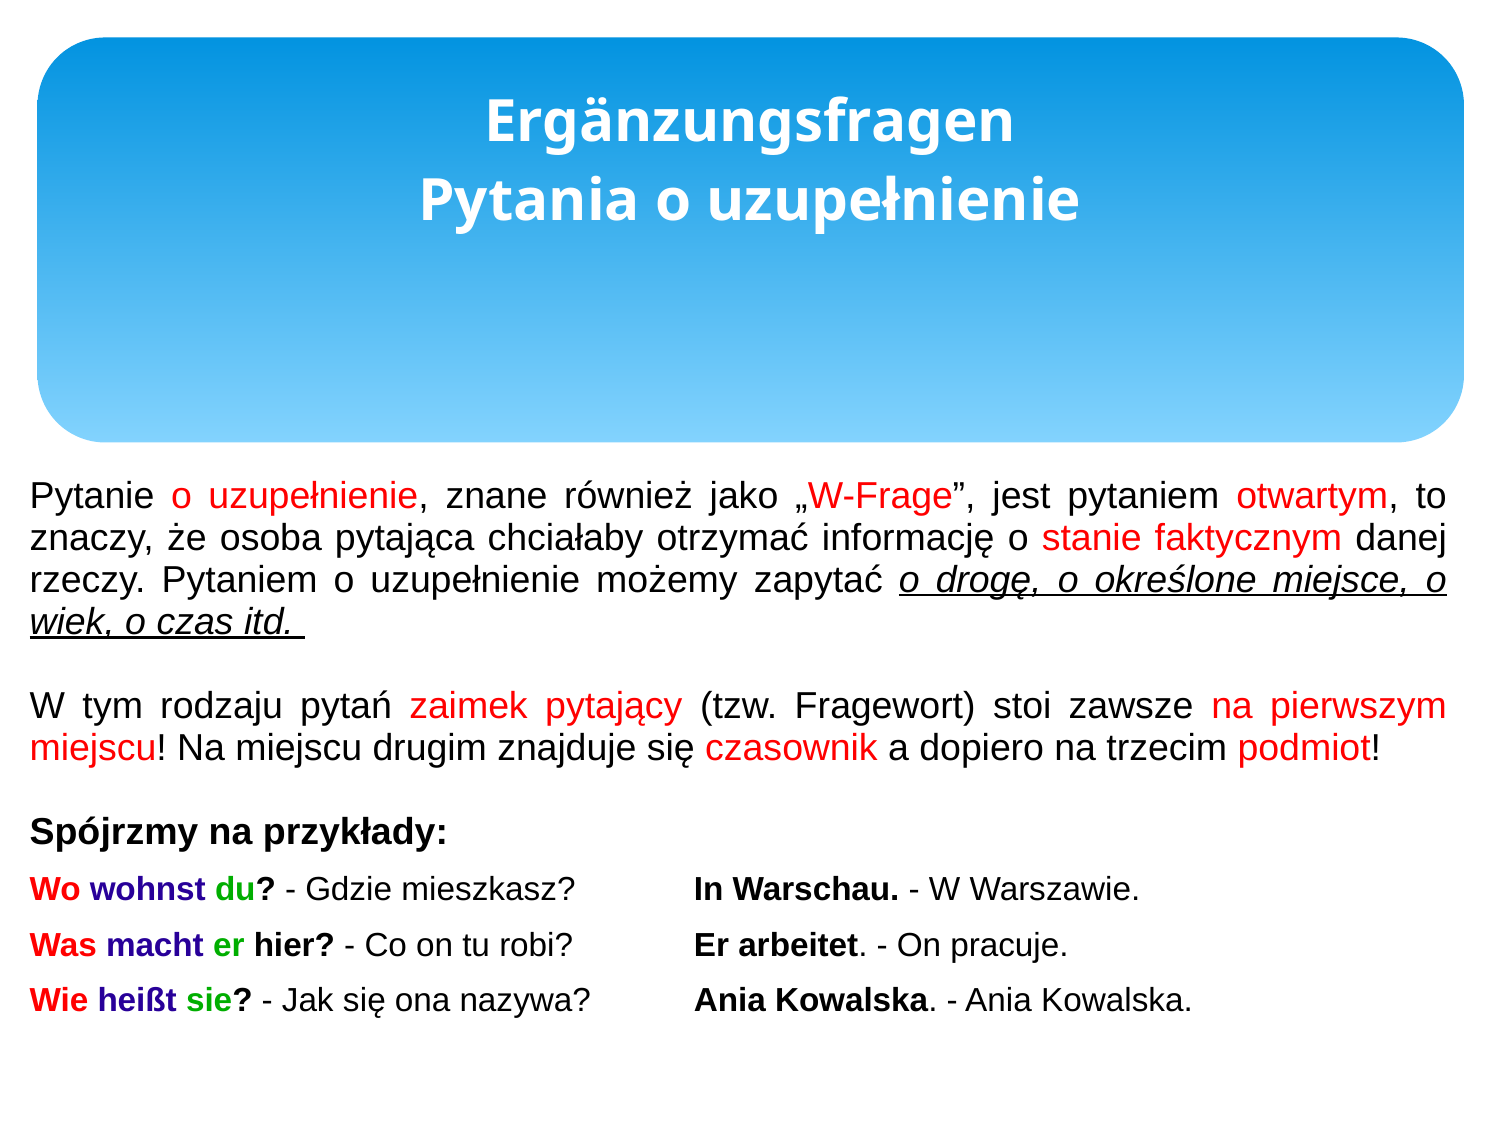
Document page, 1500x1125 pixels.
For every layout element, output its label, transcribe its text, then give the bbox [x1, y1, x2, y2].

subtitle Pytanie o uzupełnienie, znane również jako „W-Frage”, jest pytaniem otwartym, to znaczy, że osoba pytająca chciałaby otrzymać informację o stanie faktycznym danej rzeczy. Pytaniem o uzupełnienie możemy zapytać o drogę, o określone miejsce, o wiek, o czas itd. W tym rodzaju pytań zaimek pytający (tzw. Fragewort) stoi zawsze na pierwszym miejscu! Na miejscu drugim znajduje się czasownik a dopiero na trzecim podmiot! Spójrzmy na przykłady: Wo wohnst du? - Gdzie mieszkasz? In Warschau. - W Warszawie. Was macht er hier? - Co on tu robi? Er arbeitet. - On pracuje. Wie heißt sie? - Jak się ona nazywa? Ania Kowalska. - Ania Kowalska. [29, 470, 1447, 1023]
title Ergänzungsfragen Pytania o uzupełnienie [75, 62, 1425, 254]
